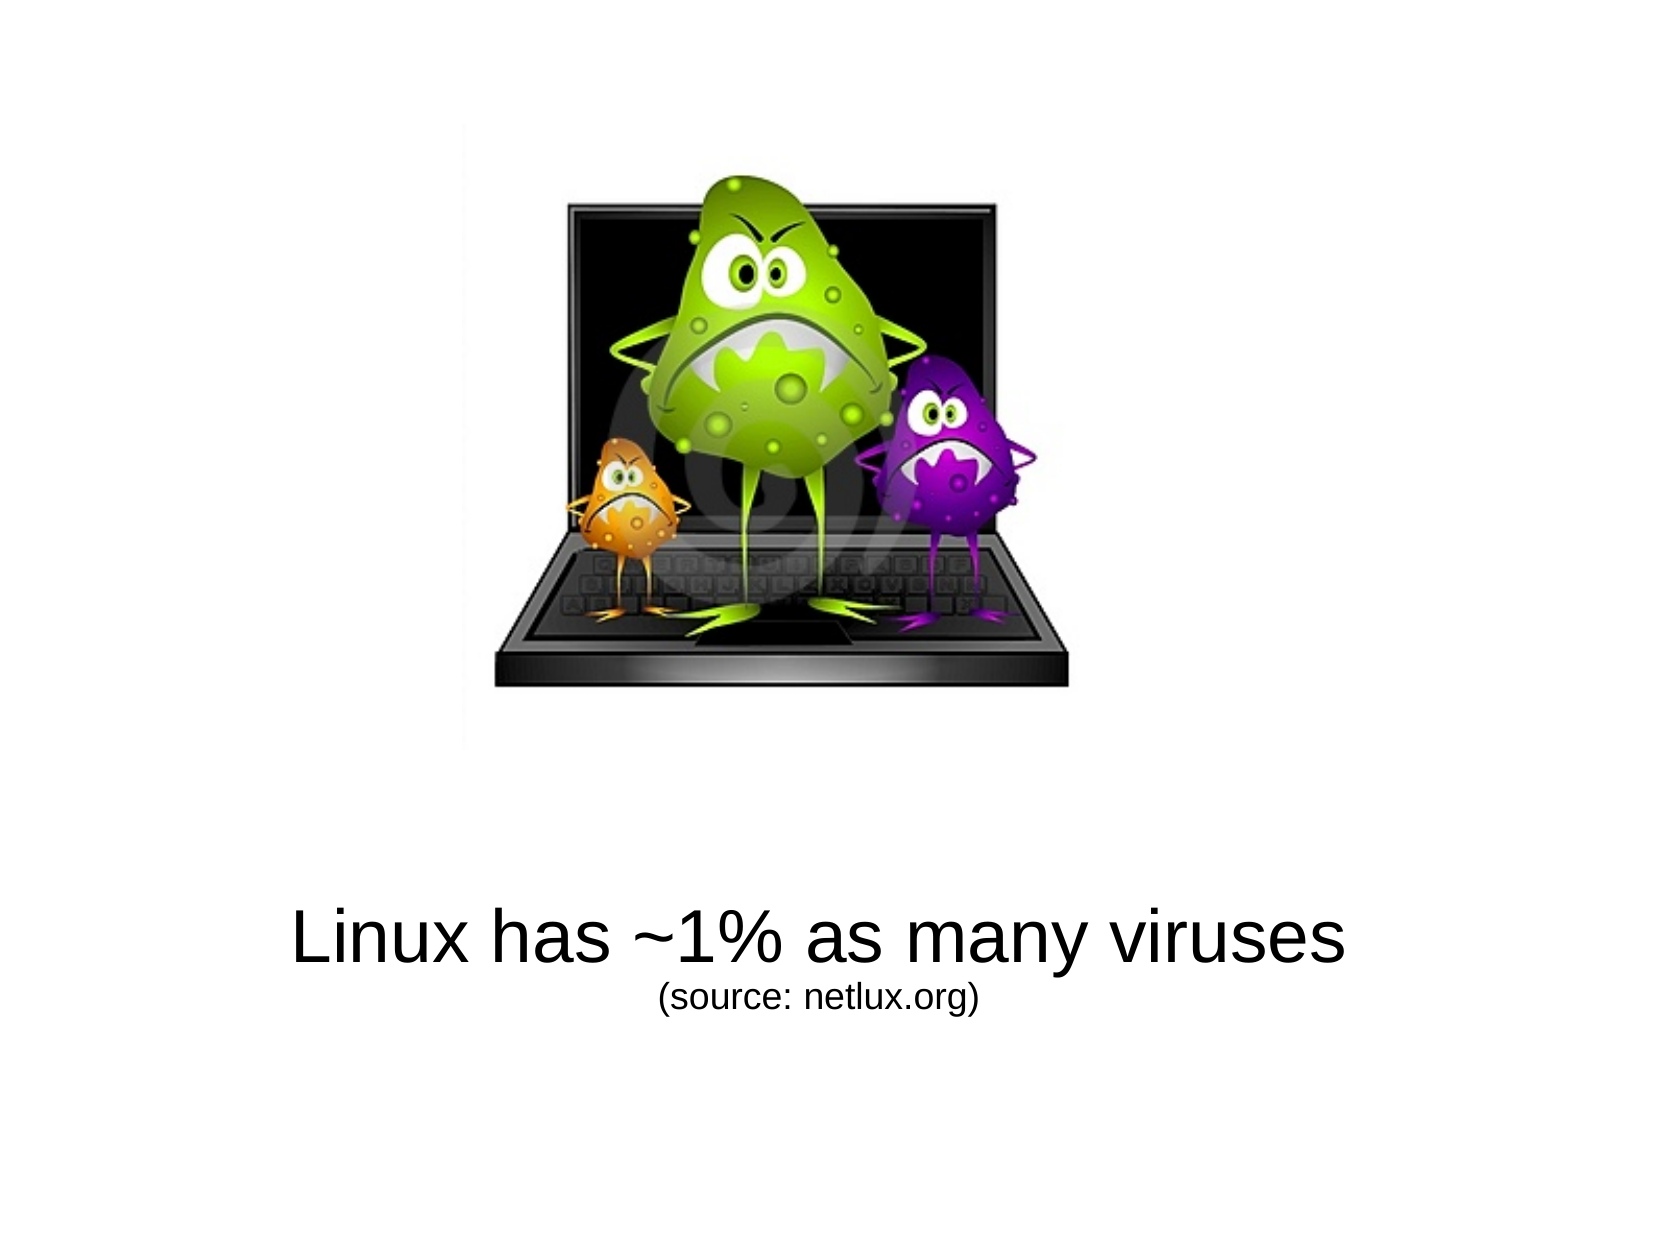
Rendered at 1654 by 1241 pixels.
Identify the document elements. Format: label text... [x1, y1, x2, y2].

picture [462, 124, 1088, 751]
title Linux has ~1% as many viruses (source: netlux.org) [75, 862, 1564, 1055]
